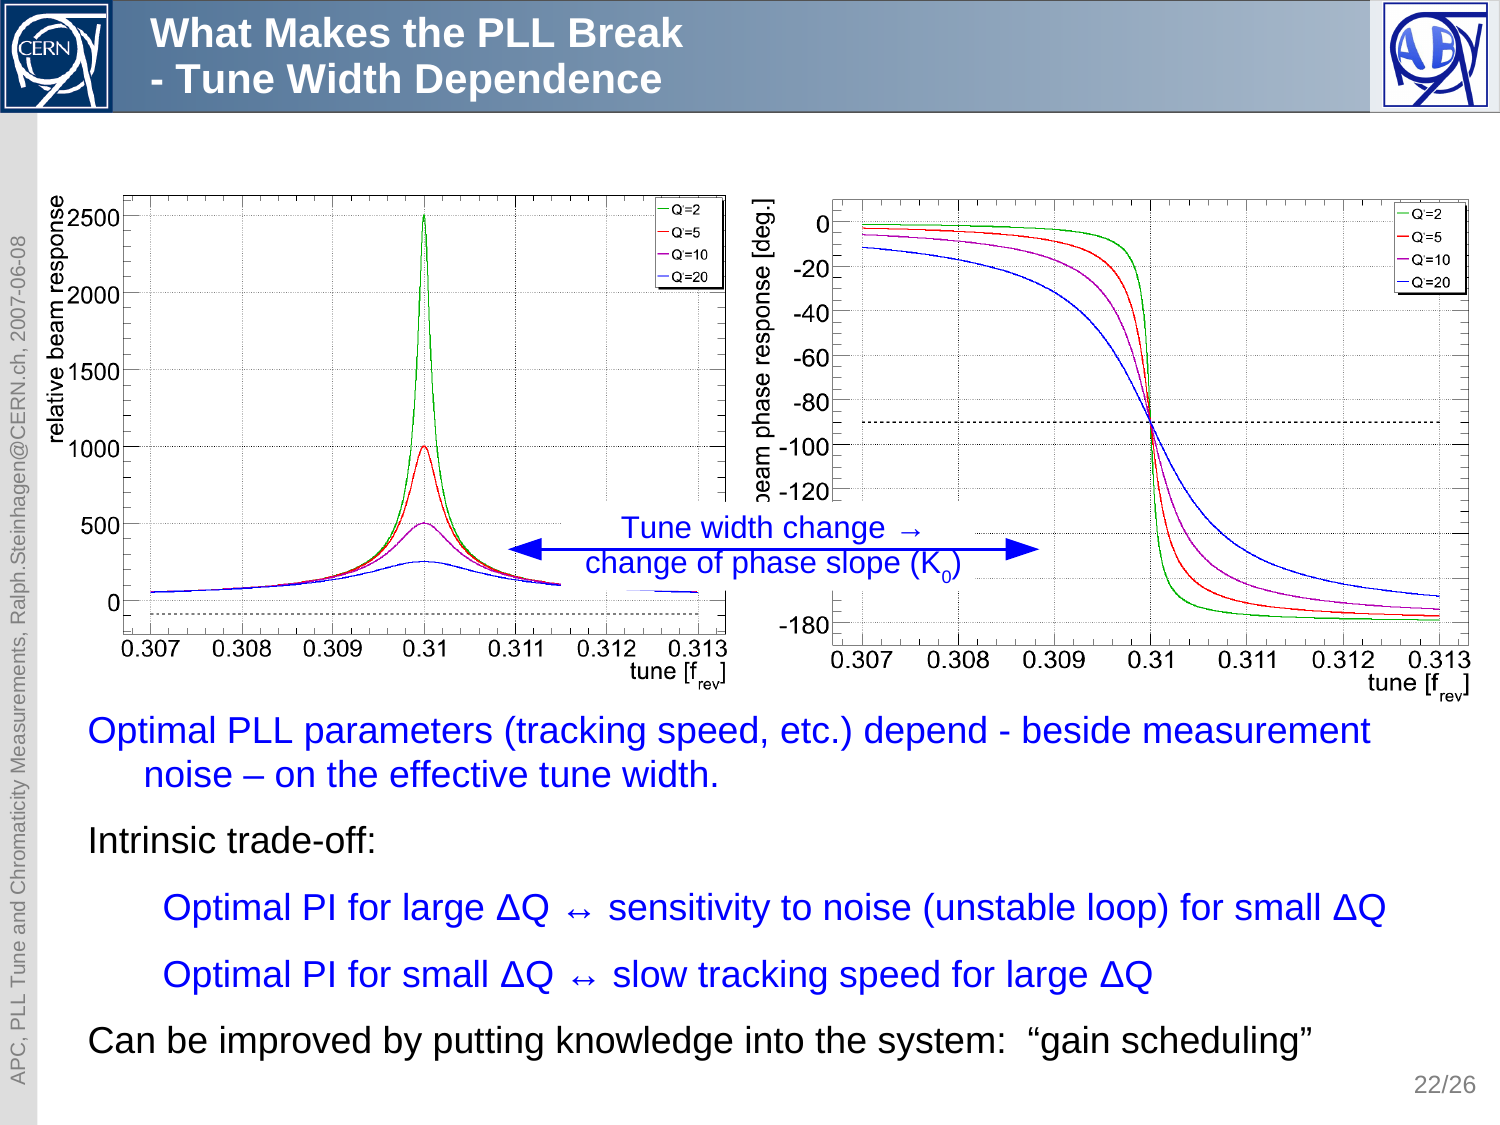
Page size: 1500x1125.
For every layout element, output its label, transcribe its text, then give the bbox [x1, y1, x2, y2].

picture [1382, 1, 1489, 108]
list Optimal PLL parameters (tracking speed, etc.) depend - beside measurement noise – on the effective tune width. Intrinsic trade-off: Optimal PI for large ΔQ ↔ sensitivity to noise (unstable loop) for small ΔQ Optimal PI for small ΔQ ↔ slow tracking speed for large ΔQ Can be improved by putting knowledge into the system: “gain scheduling” [87, 708, 1438, 1093]
picture [39, 185, 739, 695]
title What Makes the PLL Break - Tune Width Dependence [150, 0, 1201, 113]
picture [744, 189, 1483, 707]
text_box [561, 501, 975, 548]
text_box [925, 551, 936, 562]
text_box [561, 551, 975, 591]
picture [0, 0, 113, 113]
